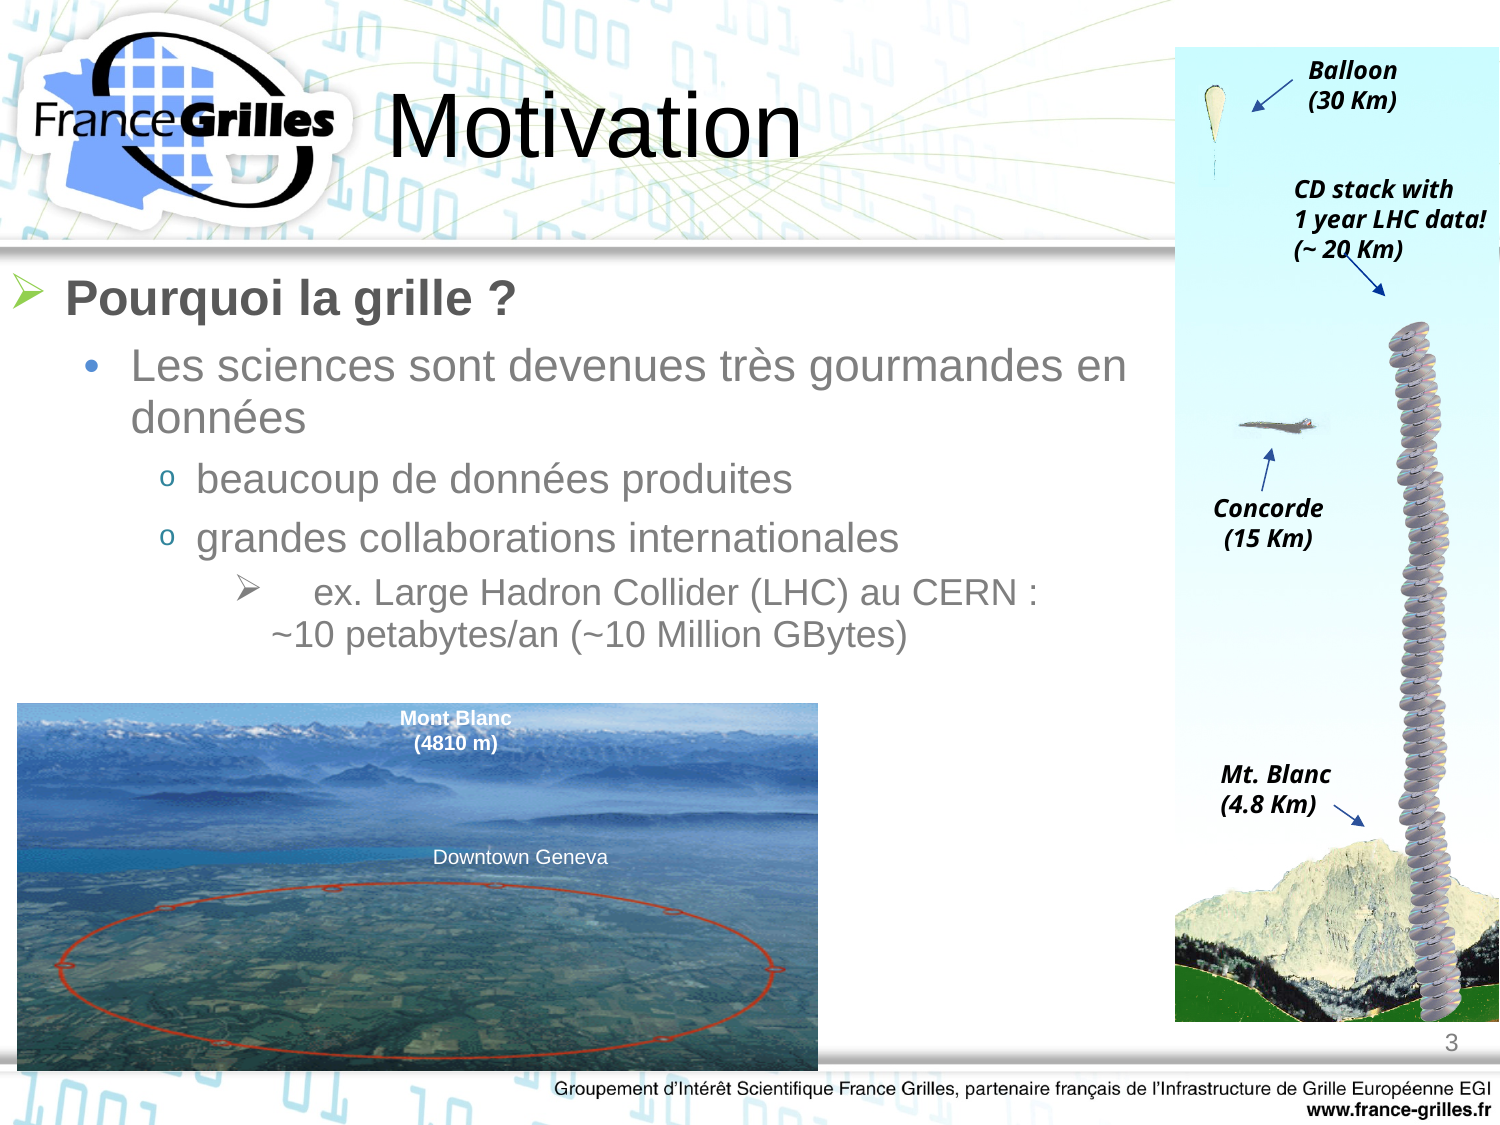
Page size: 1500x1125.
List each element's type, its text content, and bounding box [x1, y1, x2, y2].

text_box Balloon (30 Km) [1293, 47, 1414, 123]
text_box CD stack with 1 year LHC data! (~ 20 Km) [1279, 166, 1500, 272]
text_box Mt. Blanc (4.8 Km) [1205, 750, 1347, 827]
picture [0, 0, 1500, 1125]
list Pourquoi la grille ? Les sciences sont devenues très gourmandes en données beaucoup de données produites grandes collaborations internationales ex. Large Hadron Collider (LHC) au CERN : ~10 petabytes/an (~10 Million GBytes) [0, 262, 1193, 1024]
text_box Mont Blanc (4810 m) [385, 696, 527, 763]
text_box Downtown Geneva [418, 835, 624, 877]
title Motivation [372, 7, 1459, 244]
text_box Concorde (15 Km) [1198, 484, 1340, 561]
